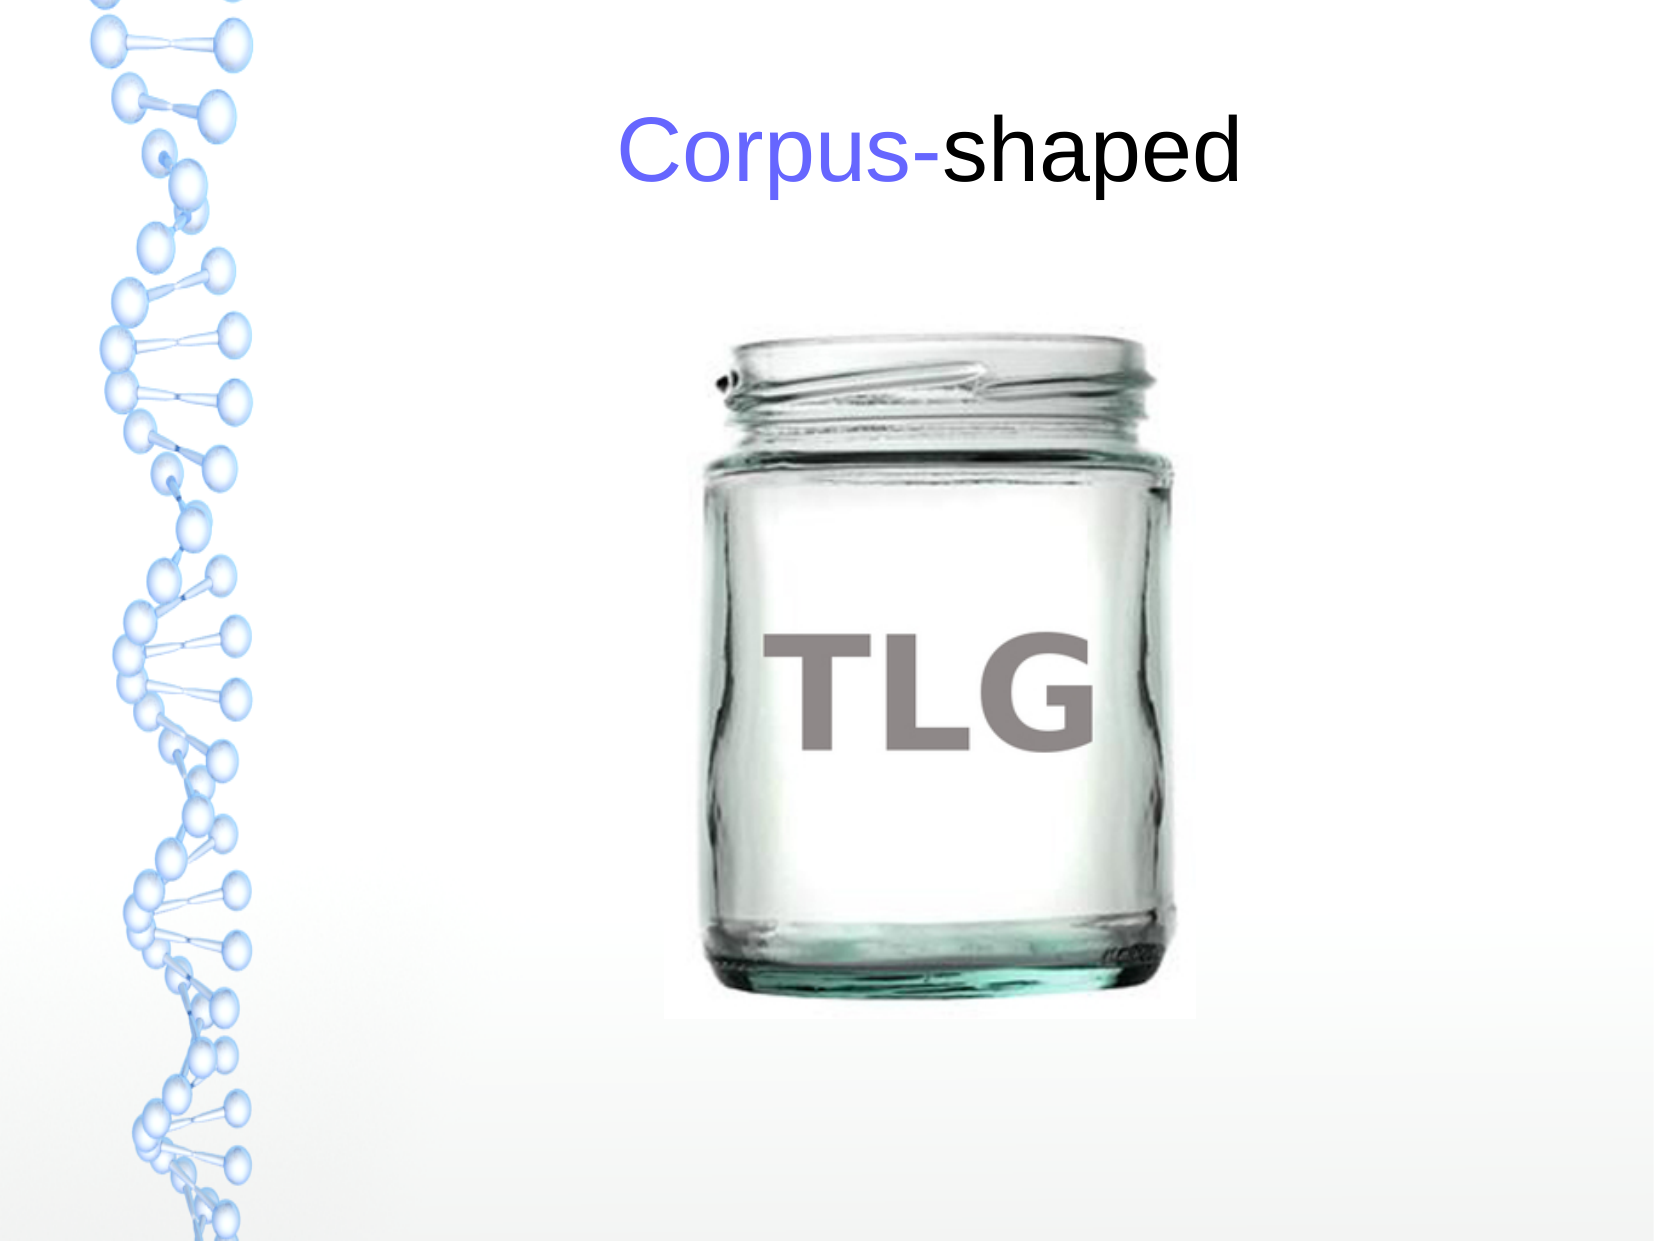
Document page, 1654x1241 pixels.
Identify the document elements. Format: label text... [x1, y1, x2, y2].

picture [0, 0, 1654, 1241]
title Corpus-shaped [265, 47, 1595, 252]
